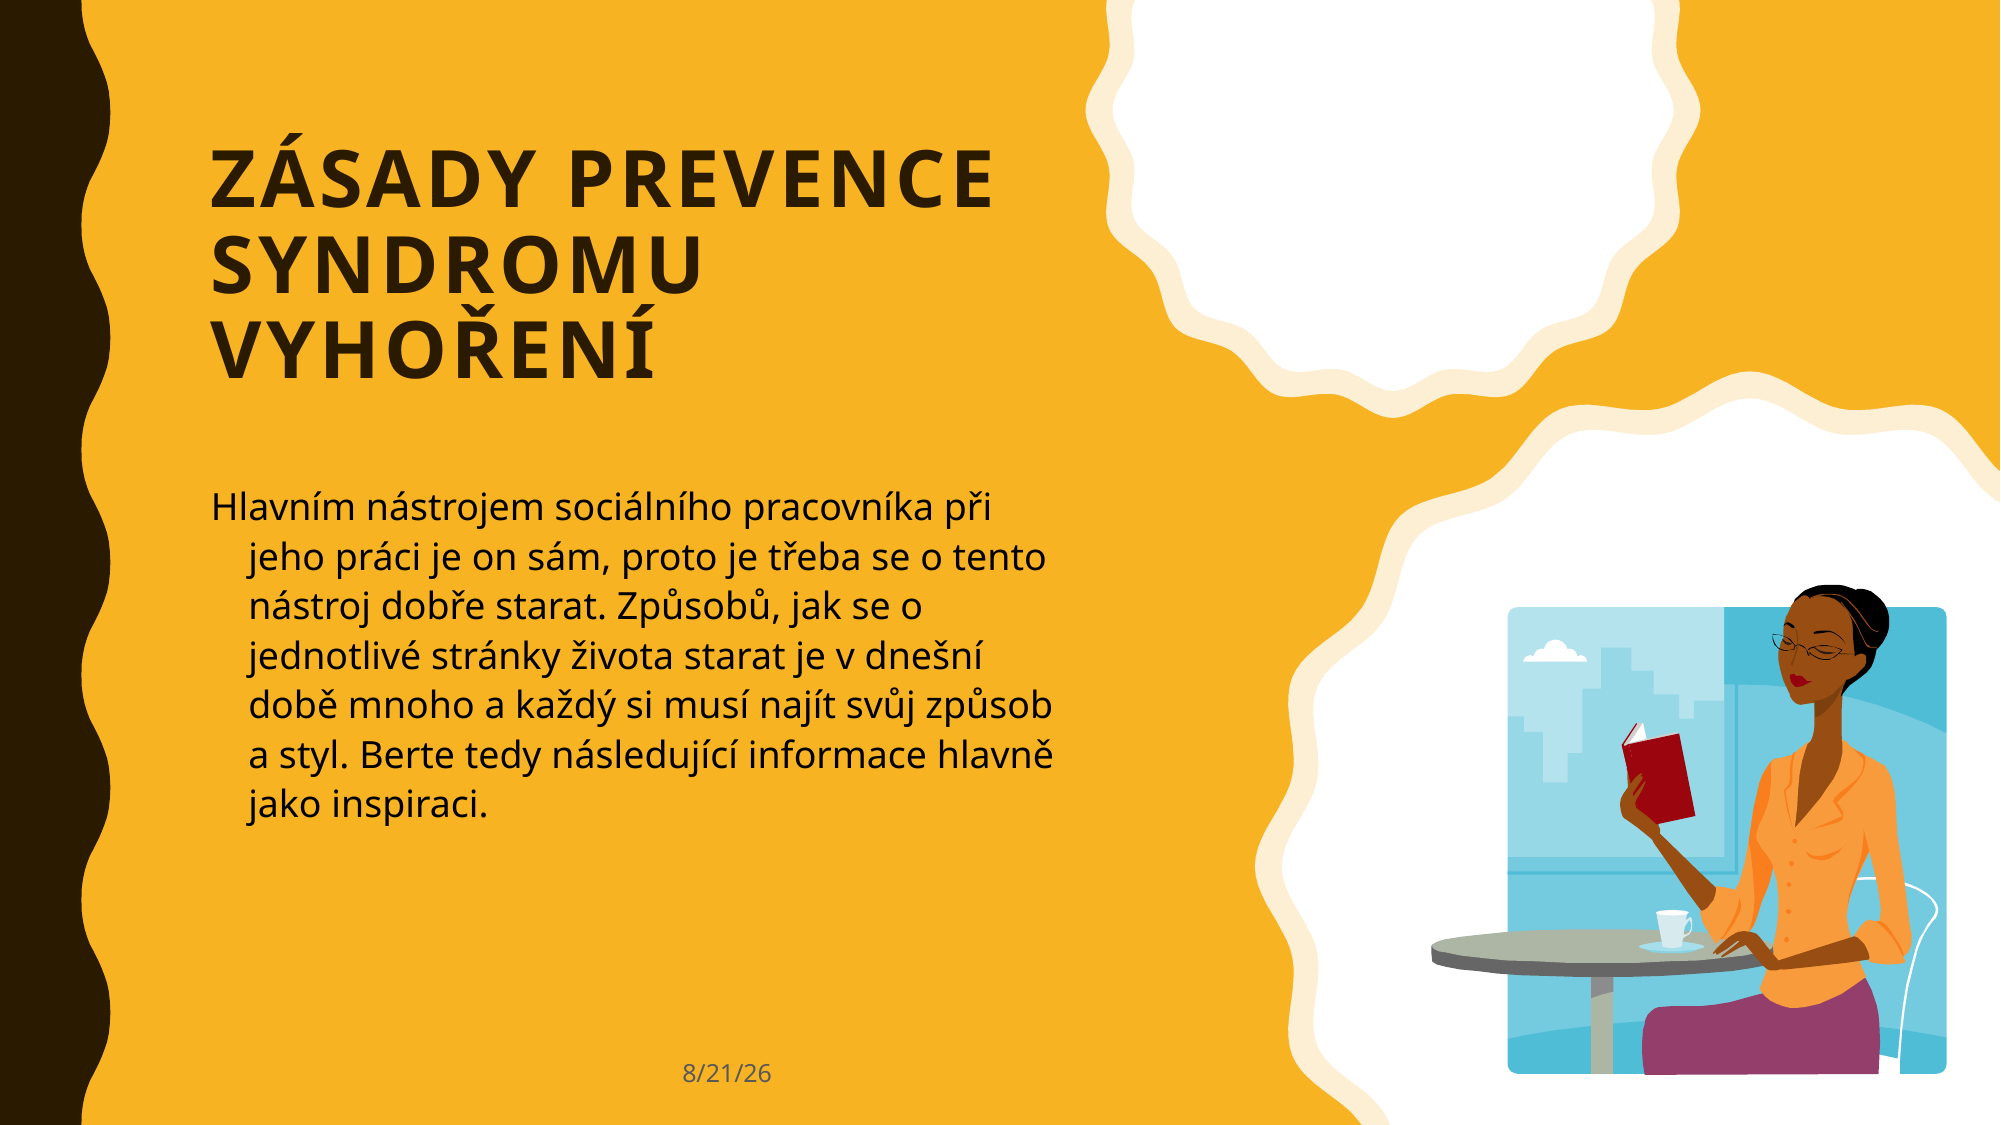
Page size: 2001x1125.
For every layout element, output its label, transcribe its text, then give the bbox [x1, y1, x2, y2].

picture [1429, 583, 1955, 1083]
list Hlavním nástrojem sociálního pracovníka při jeho práci je on sám, proto je třeba se o tento nástroj dobře starat. Způsobů, jak se o jednotlivé stránky života starat je v dnešní době mnoho a každý si musí najít svůj způsob a styl. Berte tedy následující informace hlavně jako inspiraci. [195, 471, 1086, 994]
text_box 5/15/2020 [667, 1045, 983, 1104]
title Zásady prevence syndromu vyhoření [195, 131, 1032, 408]
text_box [0, 0, 2000, 1125]
